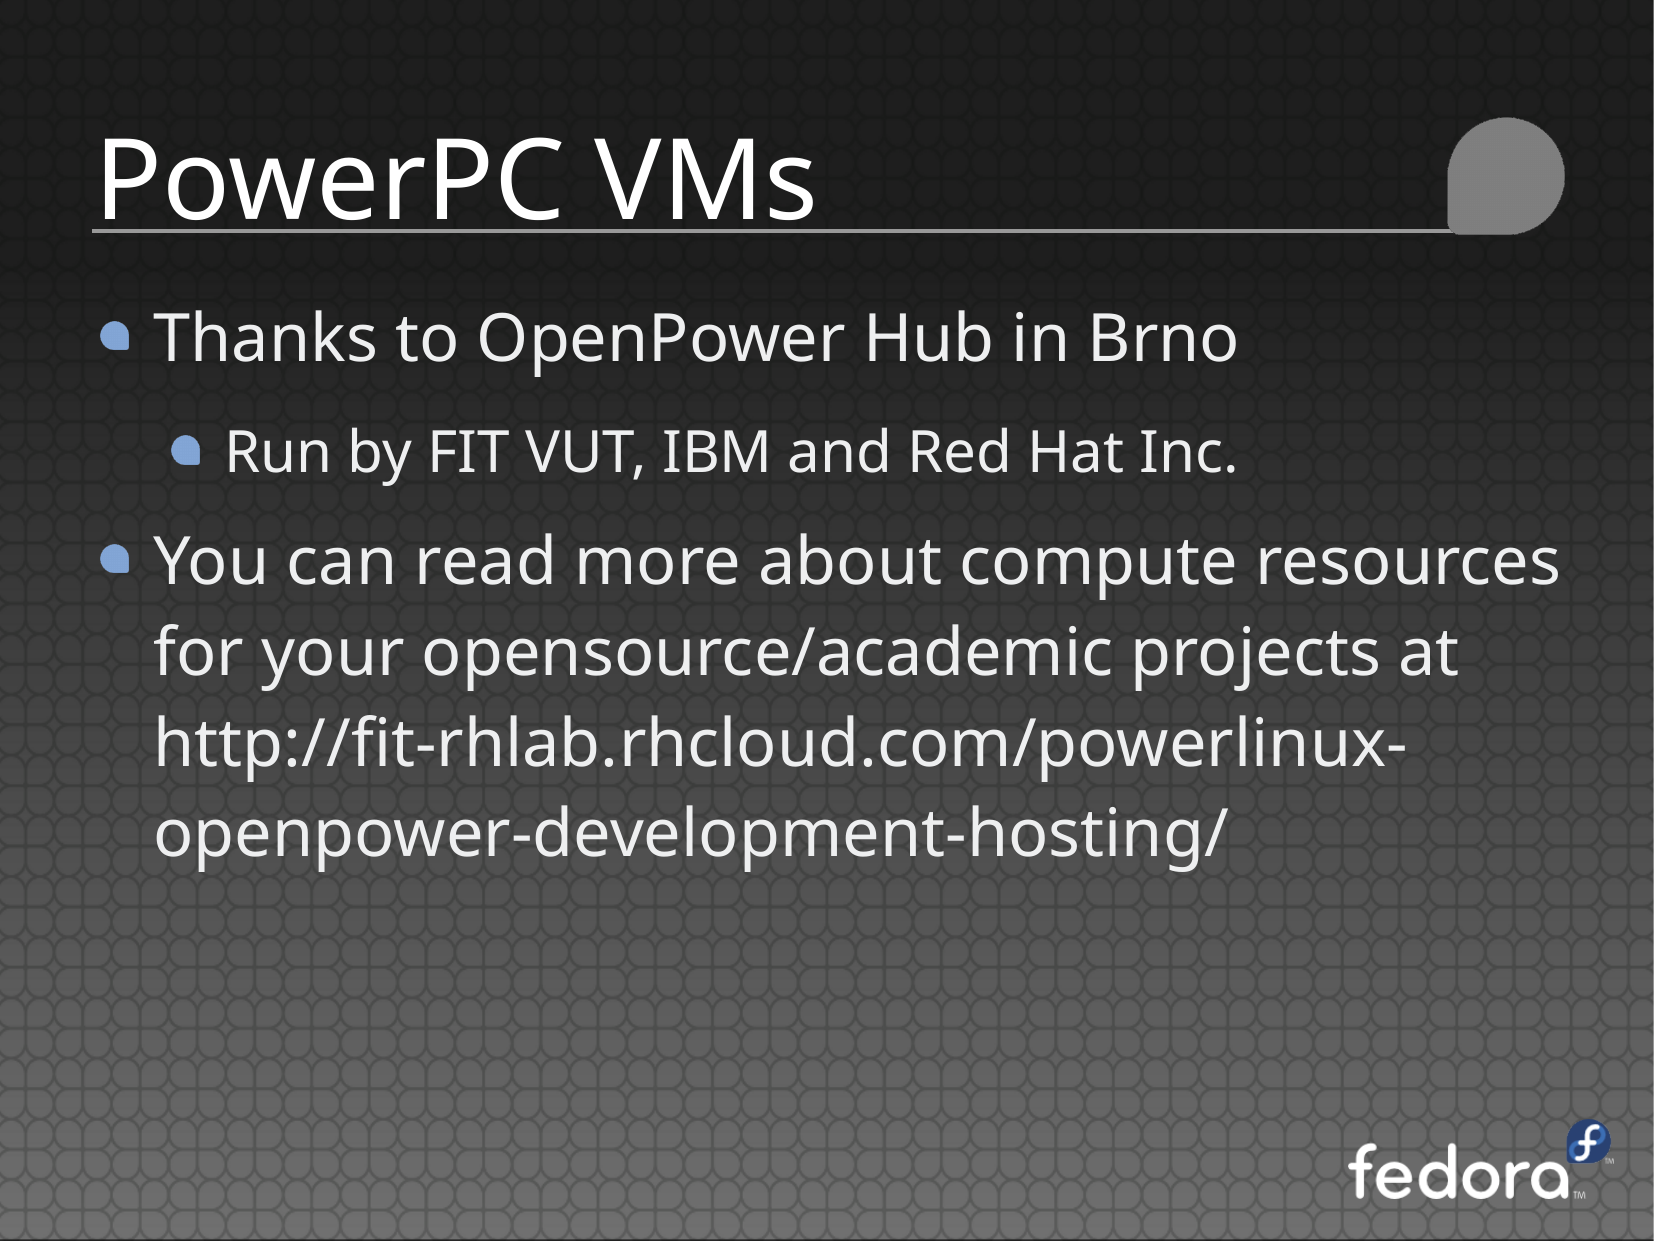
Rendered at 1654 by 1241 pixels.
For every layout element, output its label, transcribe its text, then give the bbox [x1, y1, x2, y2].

picture [0, 0, 1654, 1241]
list Thanks to OpenPower Hub in Brno Run by FIT VUT, IBM and Red Hat Inc. You can read more about compute resources for your opensource/academic projects at http://fit-rhlab.rhcloud.com/powerlinux-openpower-development-hosting/ [82, 290, 1571, 1094]
title PowerPC VMs [94, 100, 1426, 251]
